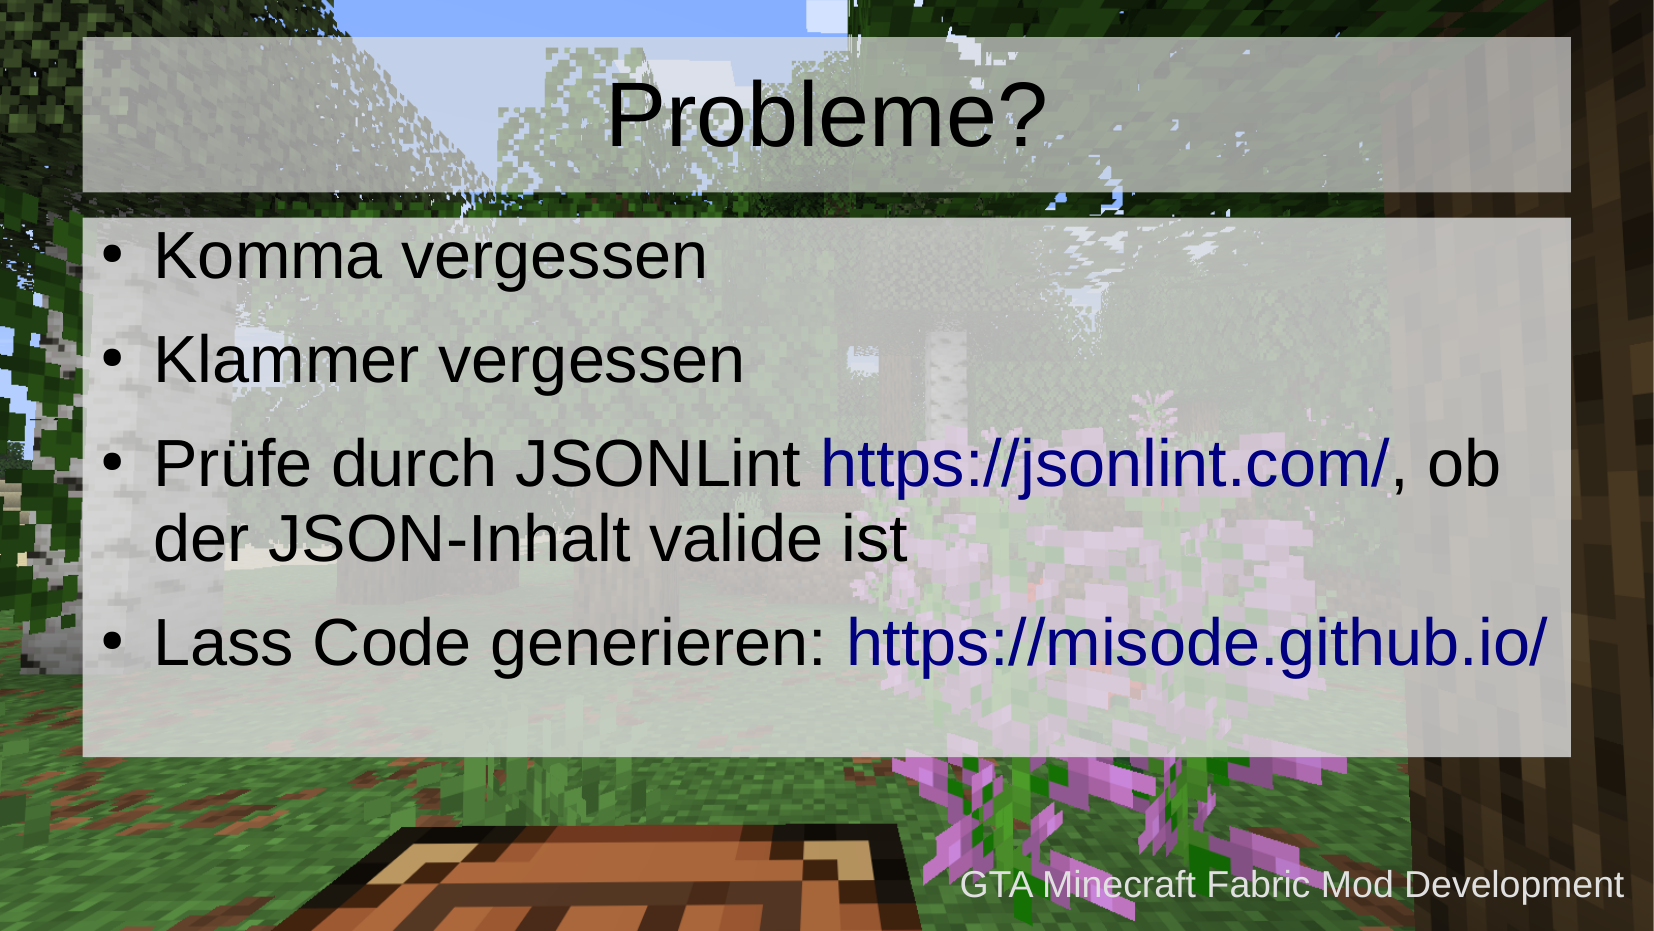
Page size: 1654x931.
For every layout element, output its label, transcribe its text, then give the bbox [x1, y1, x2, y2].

title Probleme? [82, 37, 1571, 193]
picture [0, 0, 1654, 931]
list Komma vergessen Klammer vergessen Prüfe durch JSONLint https://jsonlint.com/, ob der JSON-Inhalt valide ist Lass Code generieren: https://misode.github.io/ [82, 217, 1571, 758]
